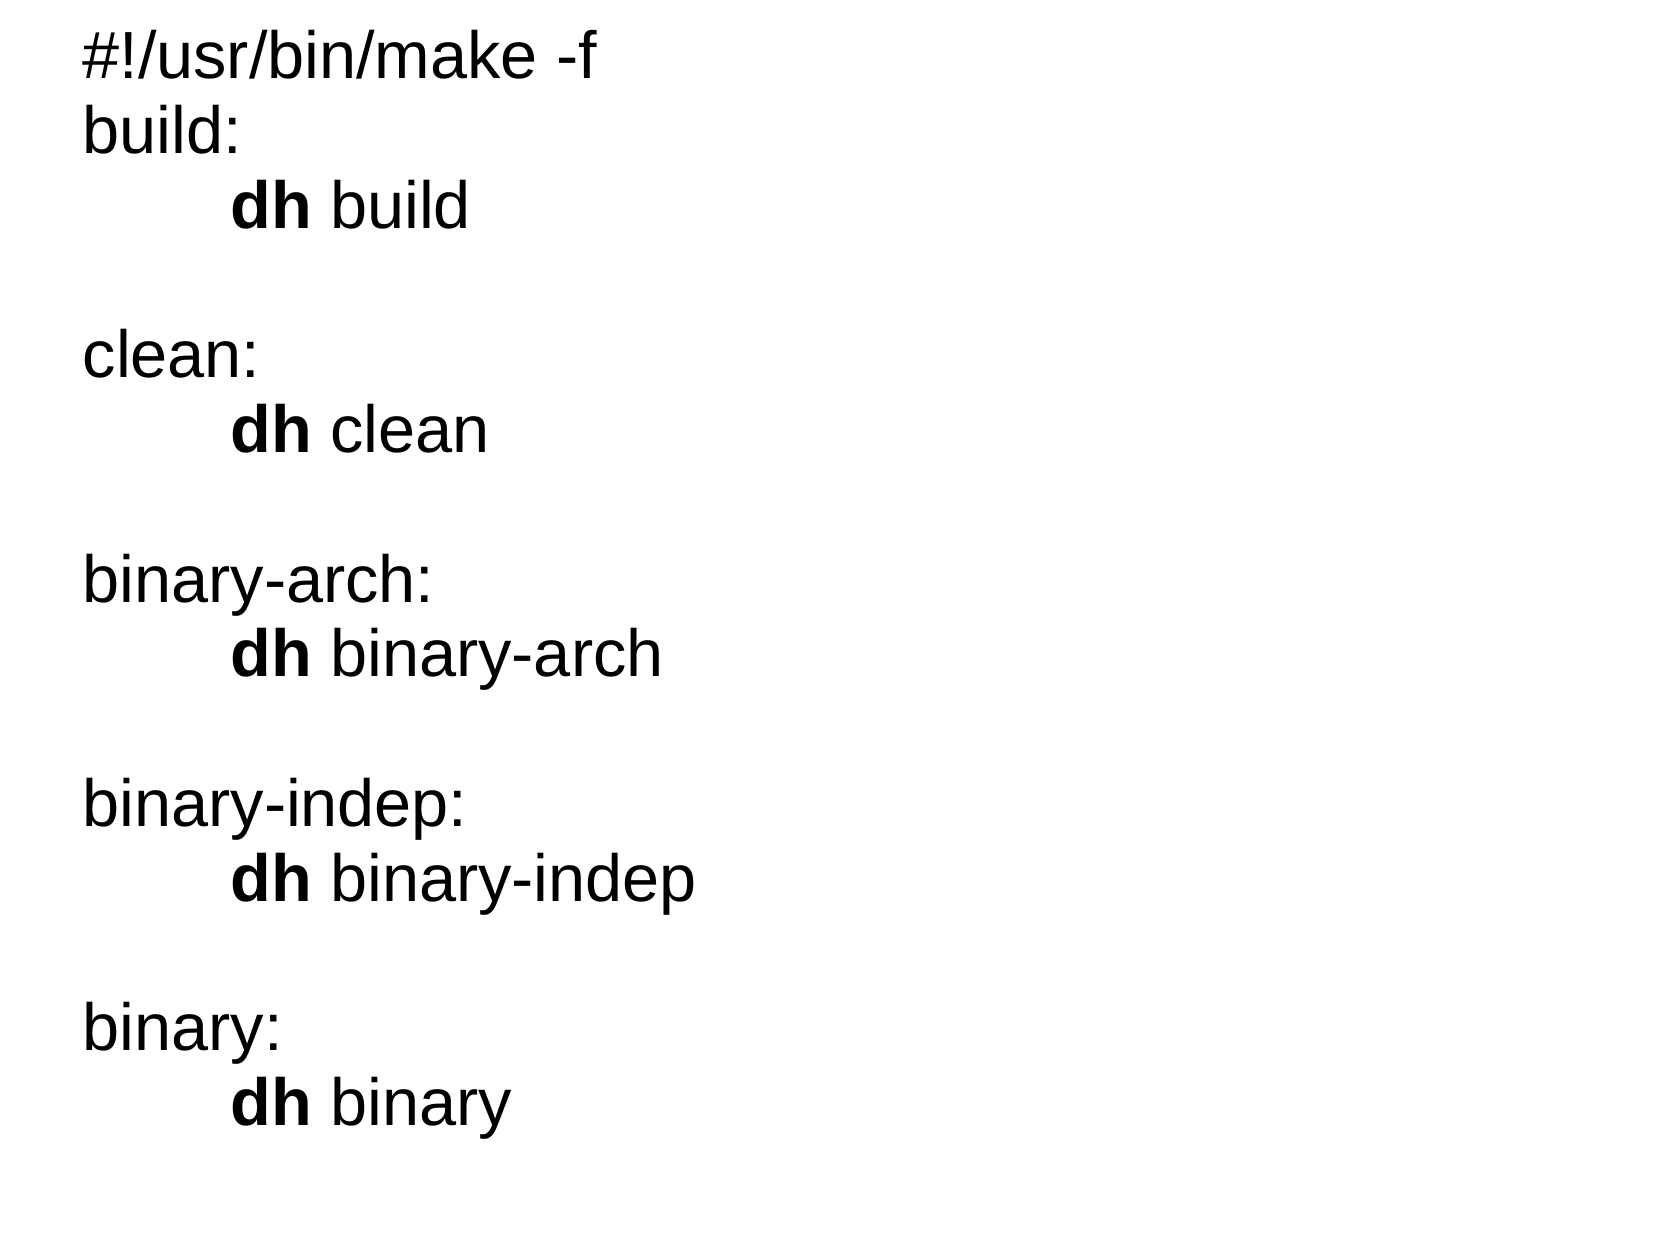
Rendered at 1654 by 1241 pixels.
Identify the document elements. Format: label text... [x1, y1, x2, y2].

subtitle #!/usr/bin/make -f build: dh build clean: dh clean binary-arch: dh binary-arch binary-indep: dh binary-indep binary: dh binary [82, 18, 1571, 1140]
